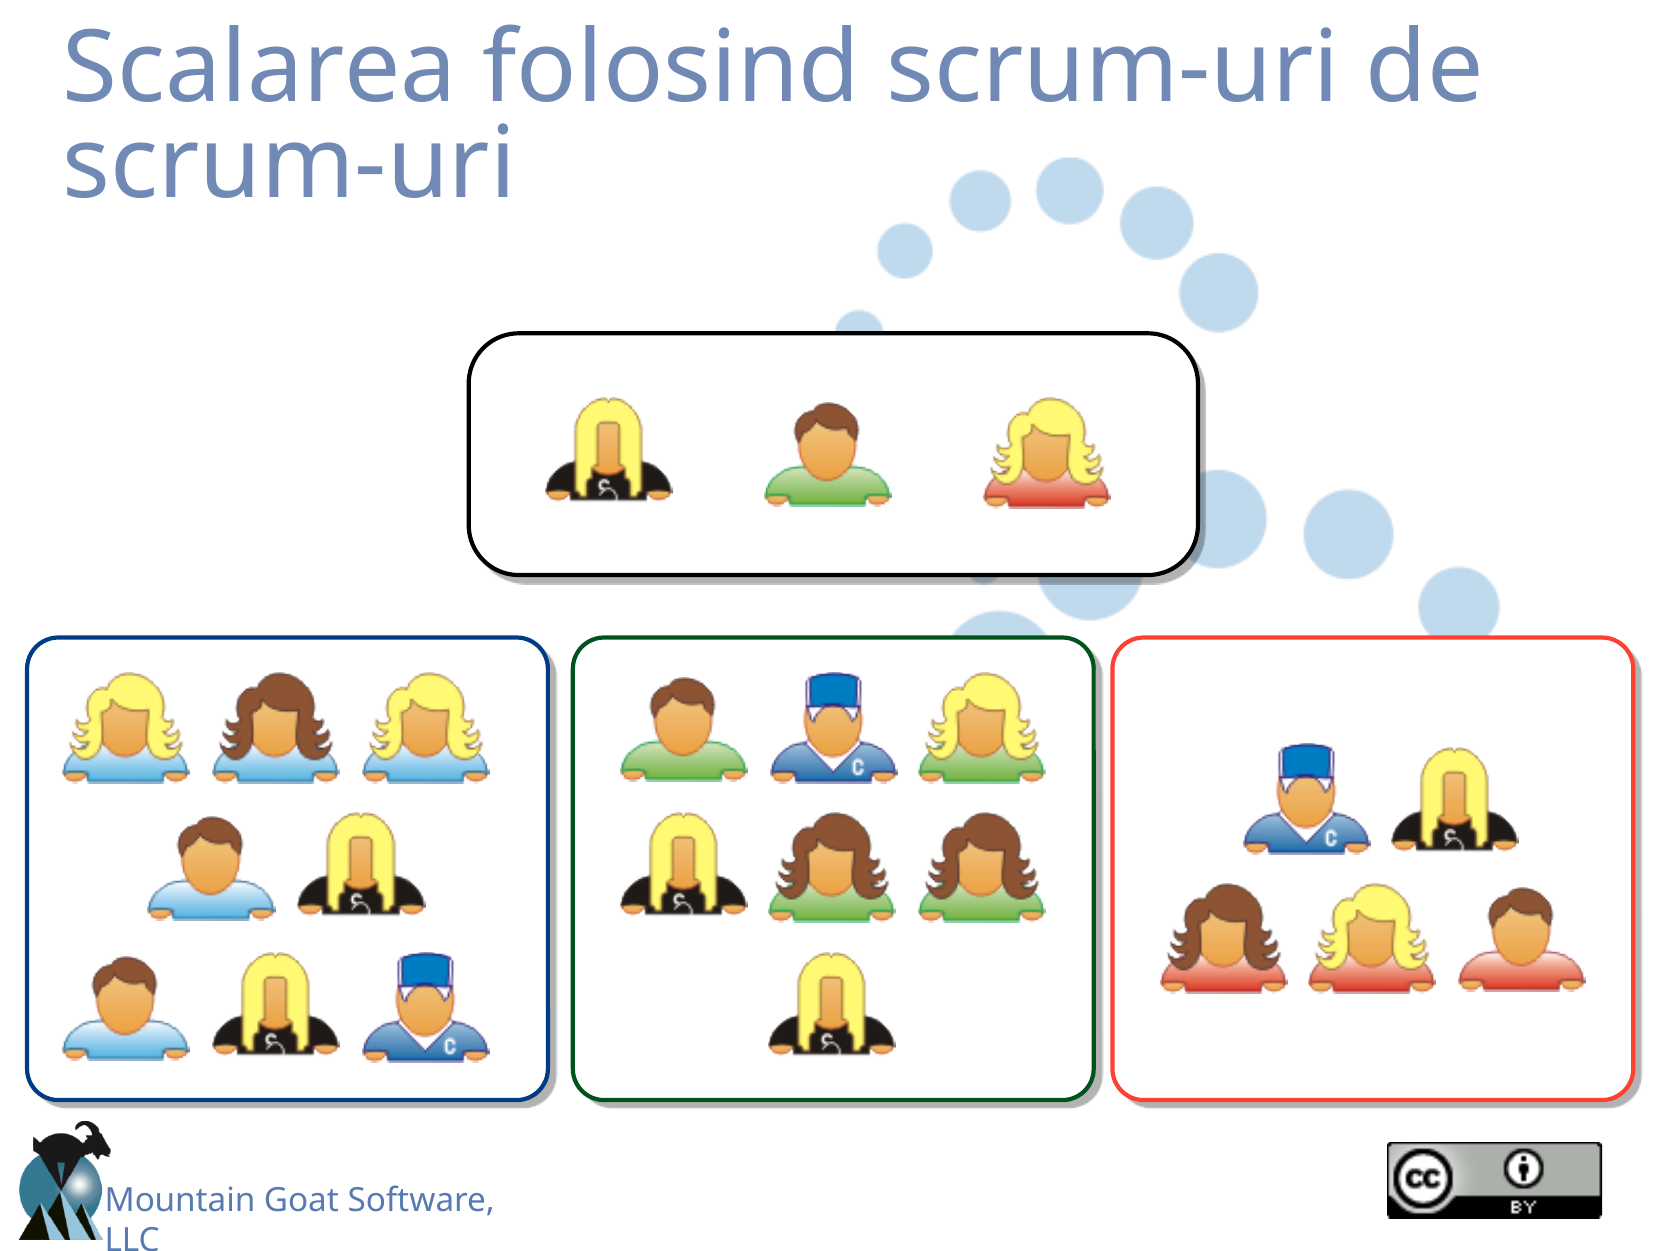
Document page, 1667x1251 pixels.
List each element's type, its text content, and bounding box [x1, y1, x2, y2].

picture [1391, 747, 1519, 859]
text_box [468, 333, 1198, 576]
picture [770, 672, 898, 784]
picture [62, 956, 190, 1061]
picture [362, 672, 490, 784]
text_box [1112, 637, 1634, 1101]
picture [764, 402, 892, 507]
picture [62, 672, 190, 784]
picture [1458, 887, 1586, 992]
picture [362, 952, 490, 1063]
picture [918, 672, 1046, 784]
title Scalarea folosind scrum-uri de scrum-uri [56, 18, 1609, 319]
picture [620, 812, 748, 923]
picture [212, 672, 340, 784]
picture [1160, 883, 1288, 994]
picture [212, 952, 340, 1063]
picture [620, 677, 748, 782]
text_box [27, 637, 548, 1101]
picture [983, 397, 1111, 509]
text_box [572, 637, 1094, 1101]
picture [768, 812, 896, 923]
picture [1243, 743, 1371, 855]
picture [768, 952, 896, 1063]
picture [297, 812, 426, 923]
picture [147, 816, 276, 921]
picture [1308, 883, 1436, 994]
picture [545, 397, 673, 509]
picture [918, 812, 1046, 923]
